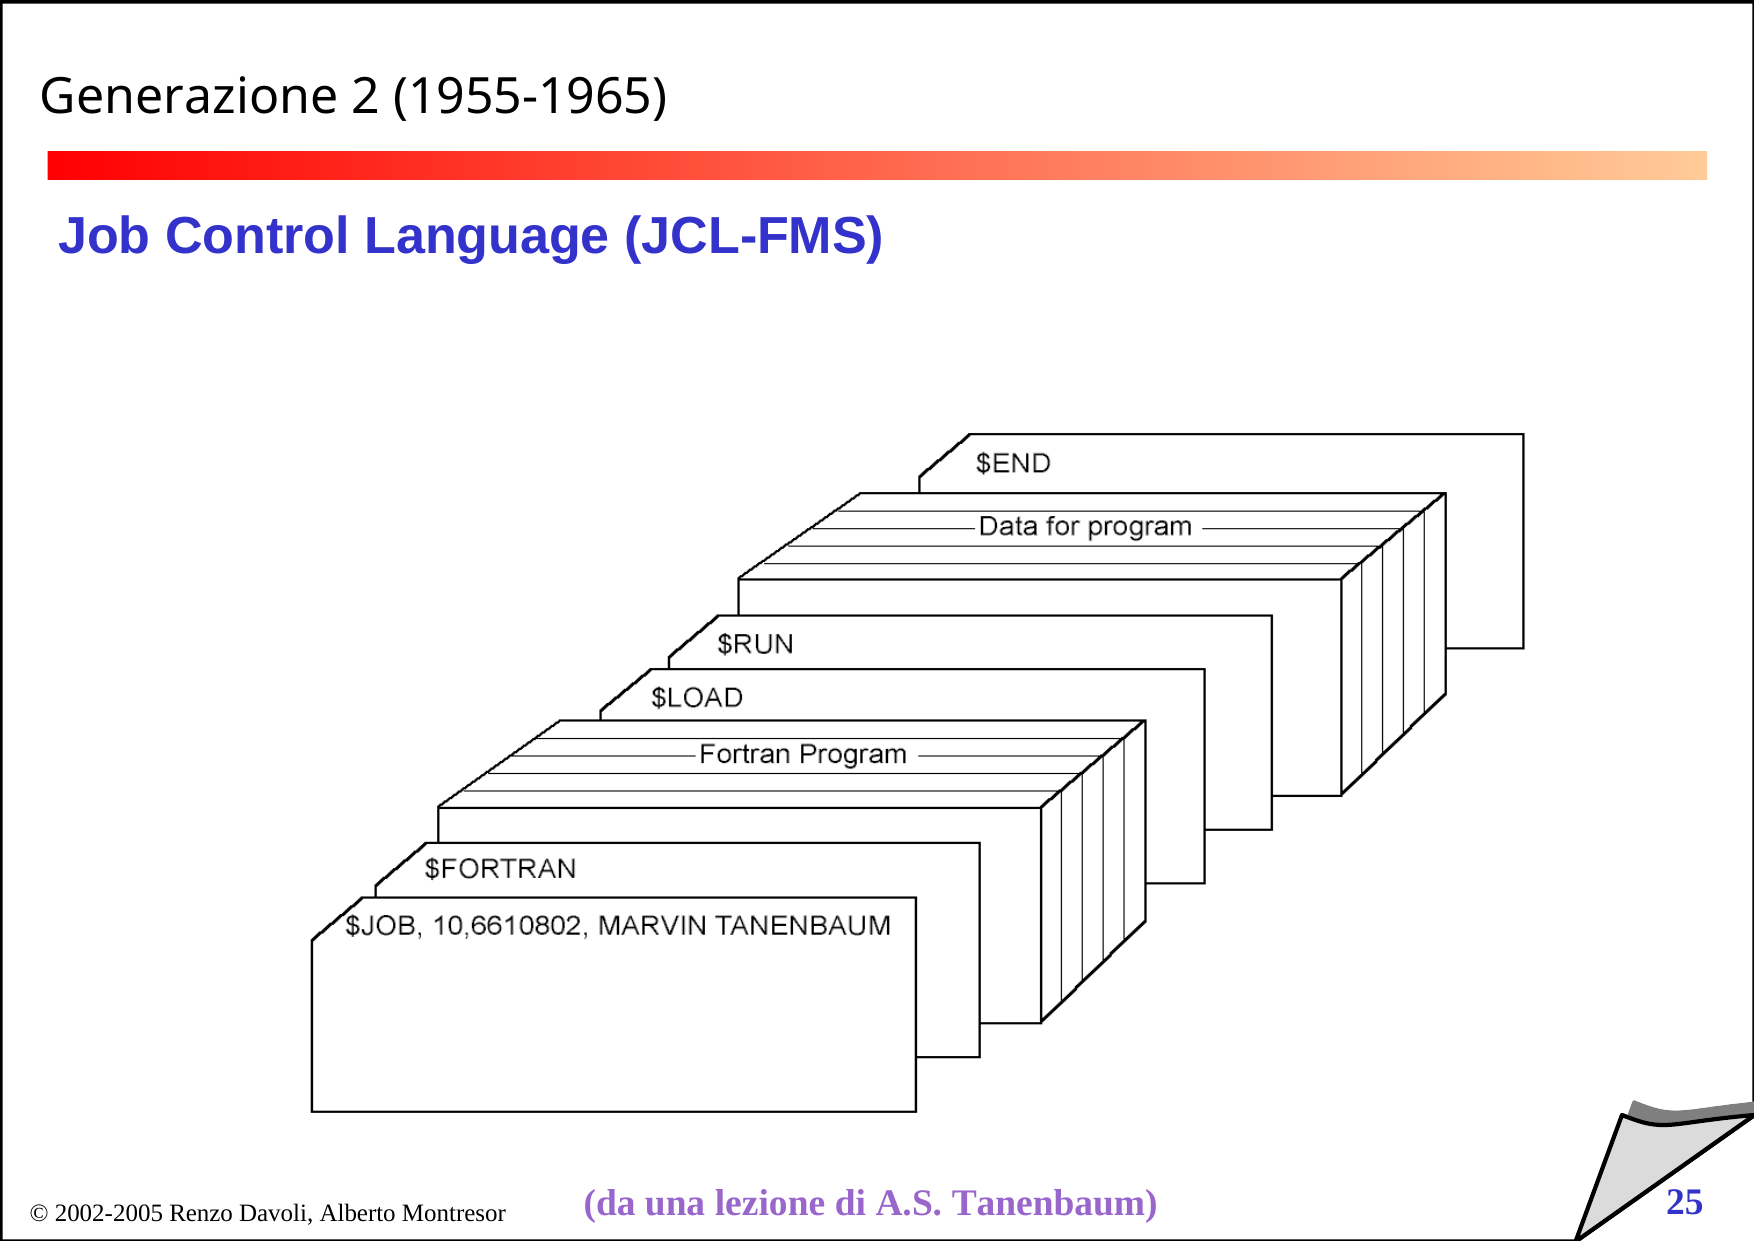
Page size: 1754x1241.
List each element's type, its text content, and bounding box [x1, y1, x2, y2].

picture [232, 397, 1549, 1149]
title Generazione 2 (1955-1965) [40, 49, 1713, 144]
list Job Control Language (JCL-FMS) [58, 206, 1696, 815]
text_box (da una lezione di A.S. Tanenbaum) [583, 1179, 1255, 1227]
